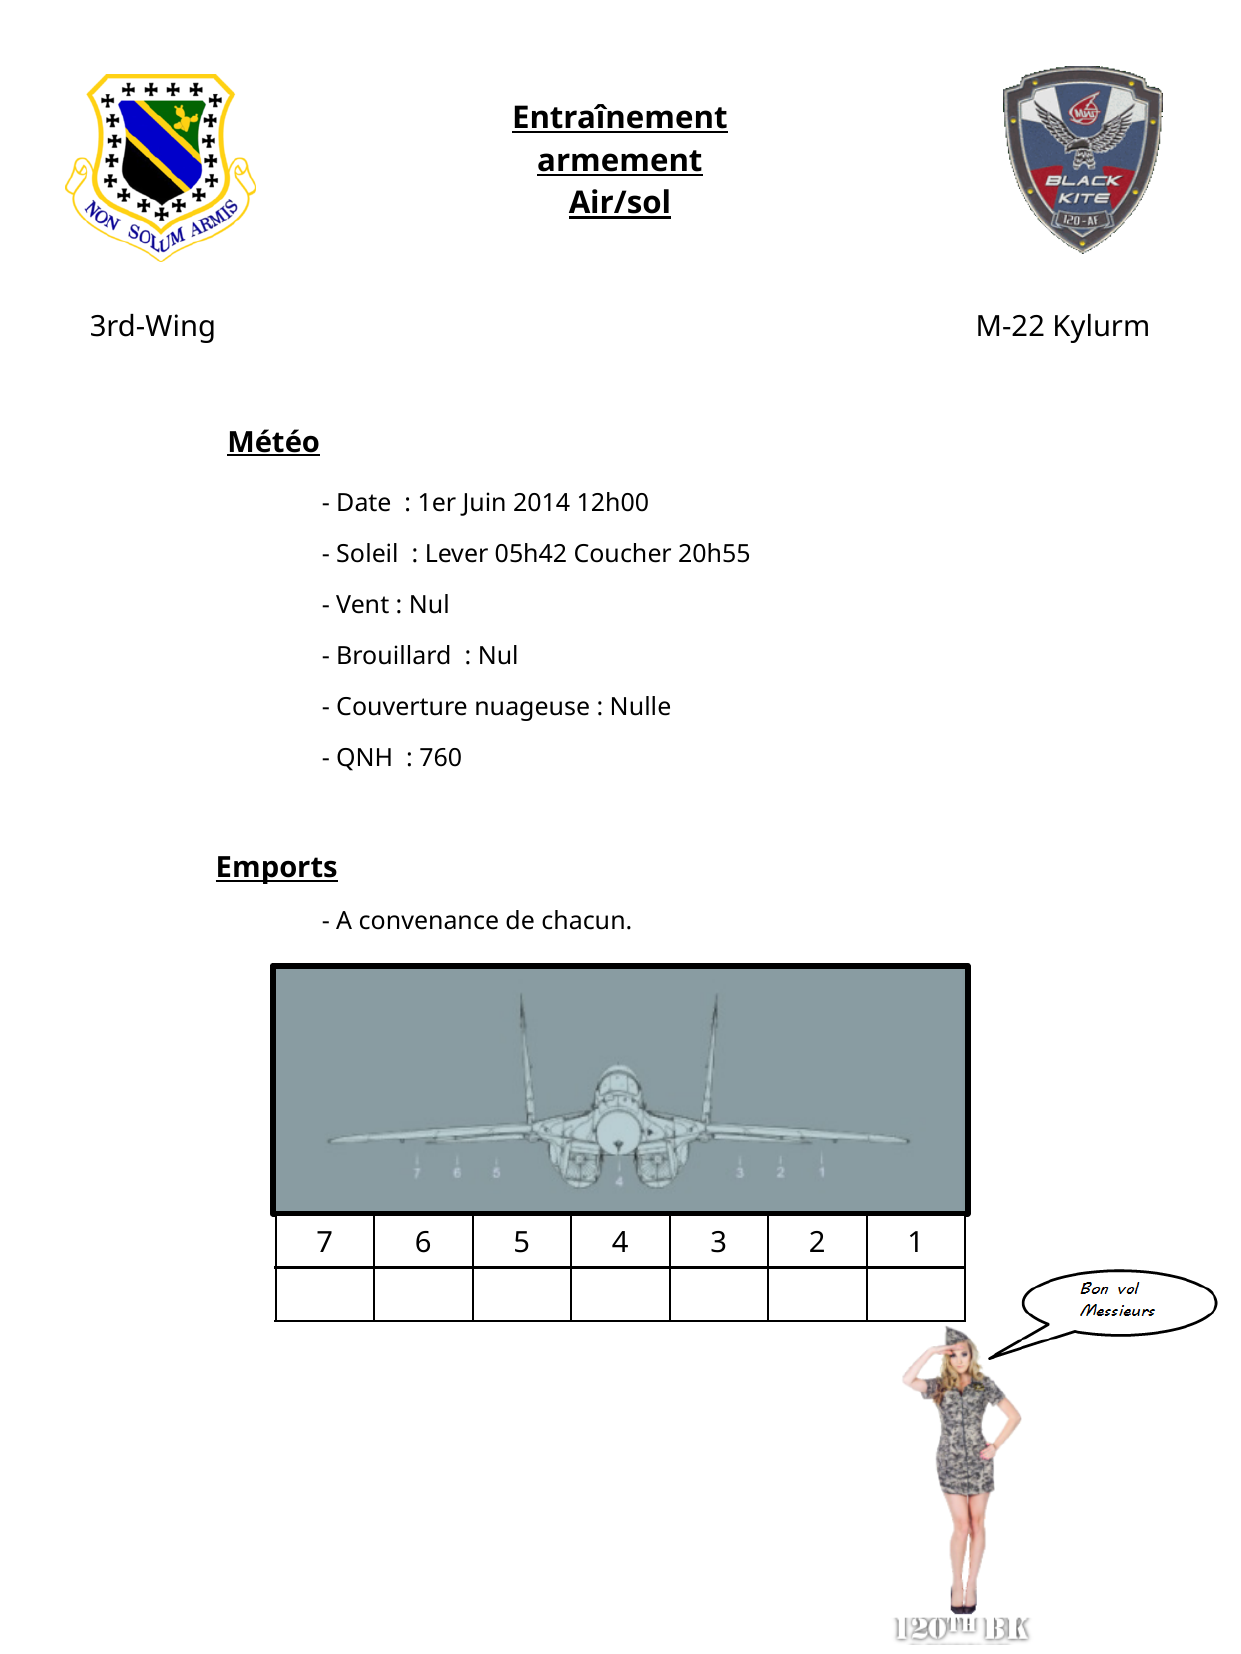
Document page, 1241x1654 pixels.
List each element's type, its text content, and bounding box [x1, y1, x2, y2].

picture [1003, 66, 1163, 254]
picture [65, 74, 256, 263]
text_box - A convenance de chacun. [307, 895, 886, 945]
table_cell [375, 1269, 472, 1320]
table_header 5 [474, 1216, 570, 1266]
table_cell [572, 1269, 669, 1320]
picture [885, 1261, 1241, 1654]
table_header 7 [277, 1216, 373, 1266]
text_box Emports [200, 838, 378, 895]
table_header 4 [572, 1216, 669, 1266]
table_cell [769, 1269, 866, 1320]
table_header 1 [868, 1216, 964, 1266]
table_header 2 [769, 1216, 866, 1266]
table_cell [277, 1269, 373, 1320]
text_box - Date : 1er Juin 2014 12h00 - Soleil : Lever 05h42 Coucher 20h55 - Vent : Nul - Brouillard : Nul - Couverture nuageuse : Nulle - QNH : 760 [307, 460, 945, 773]
table_header 3 [671, 1216, 767, 1266]
text_box Météo [212, 413, 337, 472]
table_cell [474, 1269, 570, 1320]
title Entraînement armement Air/sol 3rd-Wing M-22 Kylurm [62, 5, 1179, 349]
picture [275, 968, 965, 1211]
table_header 6 [375, 1216, 472, 1266]
table_cell [868, 1269, 964, 1320]
table_cell [671, 1269, 767, 1320]
